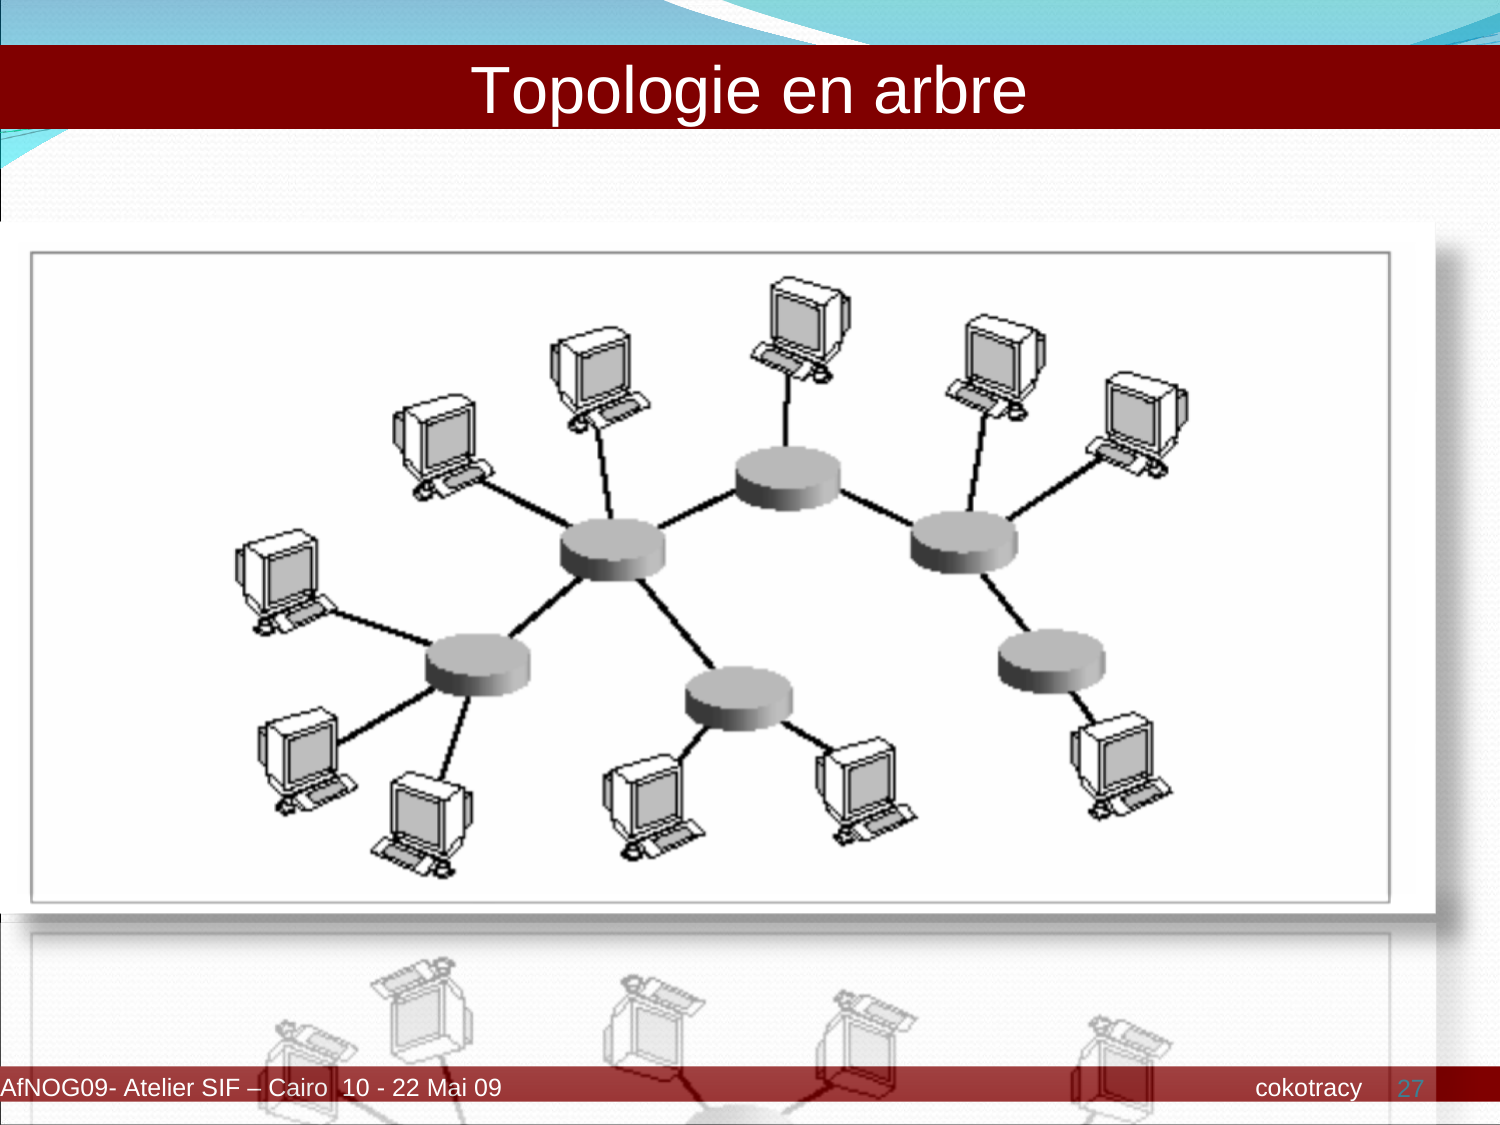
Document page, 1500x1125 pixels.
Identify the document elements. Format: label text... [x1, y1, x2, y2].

picture [2, 0, 1500, 45]
text_box Topologie en arbre [0, 45, 1500, 129]
picture [0, 129, 1500, 1125]
